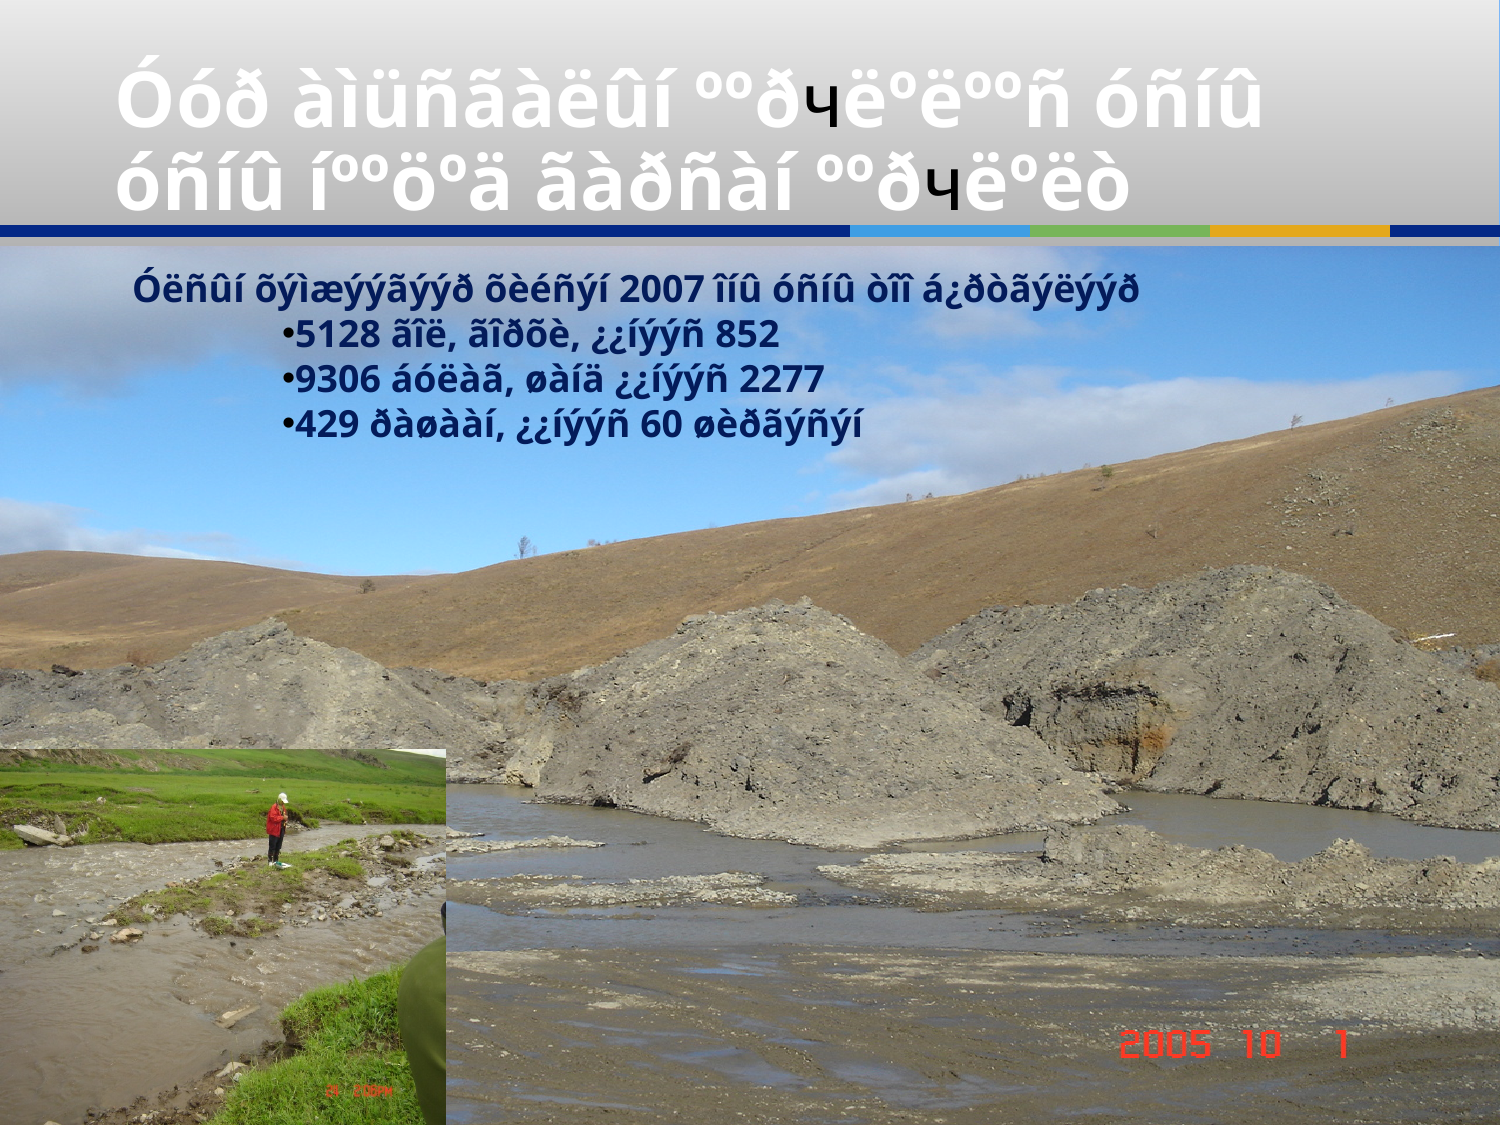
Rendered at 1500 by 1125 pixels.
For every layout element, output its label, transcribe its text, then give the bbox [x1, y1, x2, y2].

text_box Óëñûí õýìæýýãýýð õèéñýí 2007 îíû óñíû òîî á¿ðòãýëýýð 5128 ãîë, ãîðõè, ¿¿íýýñ 852 9306 áóëàã, øàíä ¿¿íýýñ 2277 429 ðàøààí, ¿¿íýýñ 60 øèðãýñýí [117, 258, 1418, 453]
picture [0, 246, 1500, 1125]
text_box Óóð àìüñãàëûí ººðчëºëººñ óñíû óñíû íººöºä ãàðñàí ººðчëºëò [99, 50, 1450, 238]
title [75, 24, 1426, 213]
